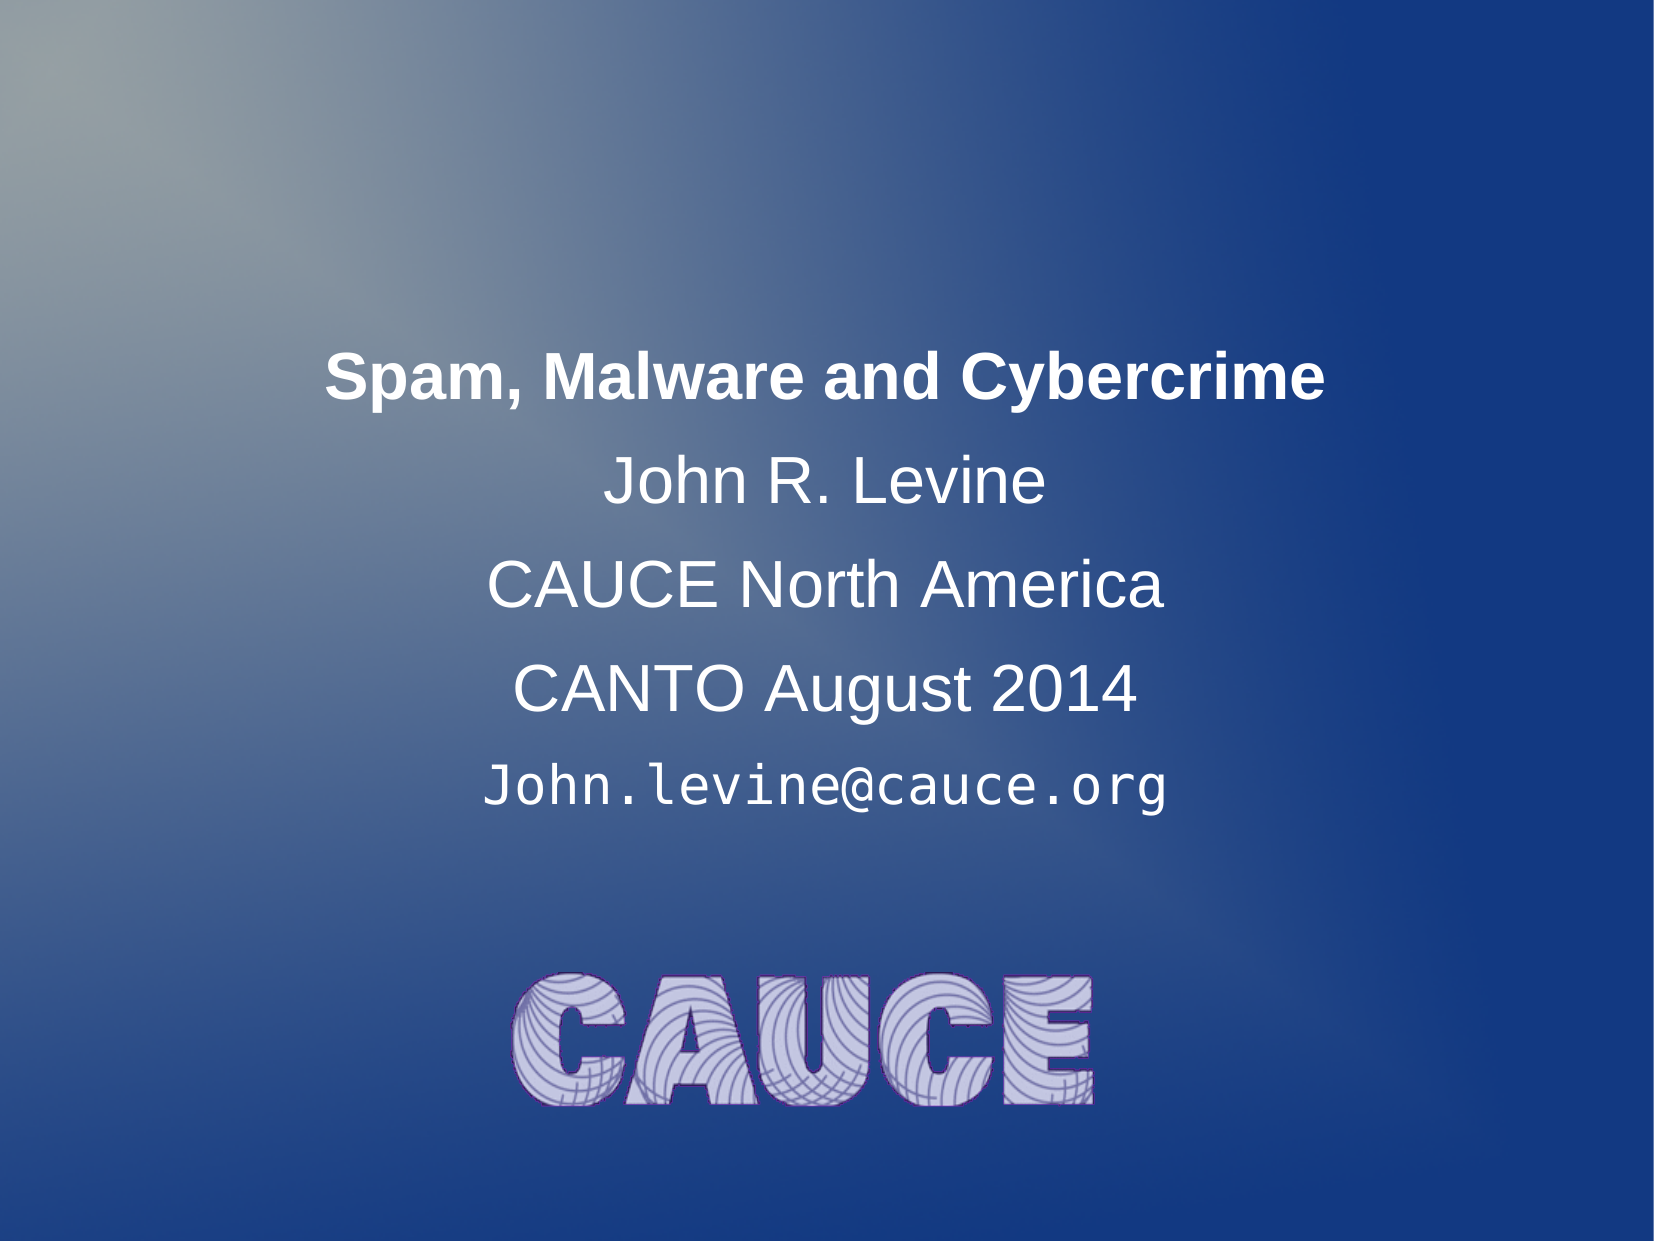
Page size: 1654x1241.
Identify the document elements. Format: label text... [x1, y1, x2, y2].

picture [0, 0, 1654, 1241]
text_box Spam, Malware and Cybercrime John R. Levine CAUCE North America CANTO August 2014 John.levine@cauce.org [82, 49, 1570, 1108]
